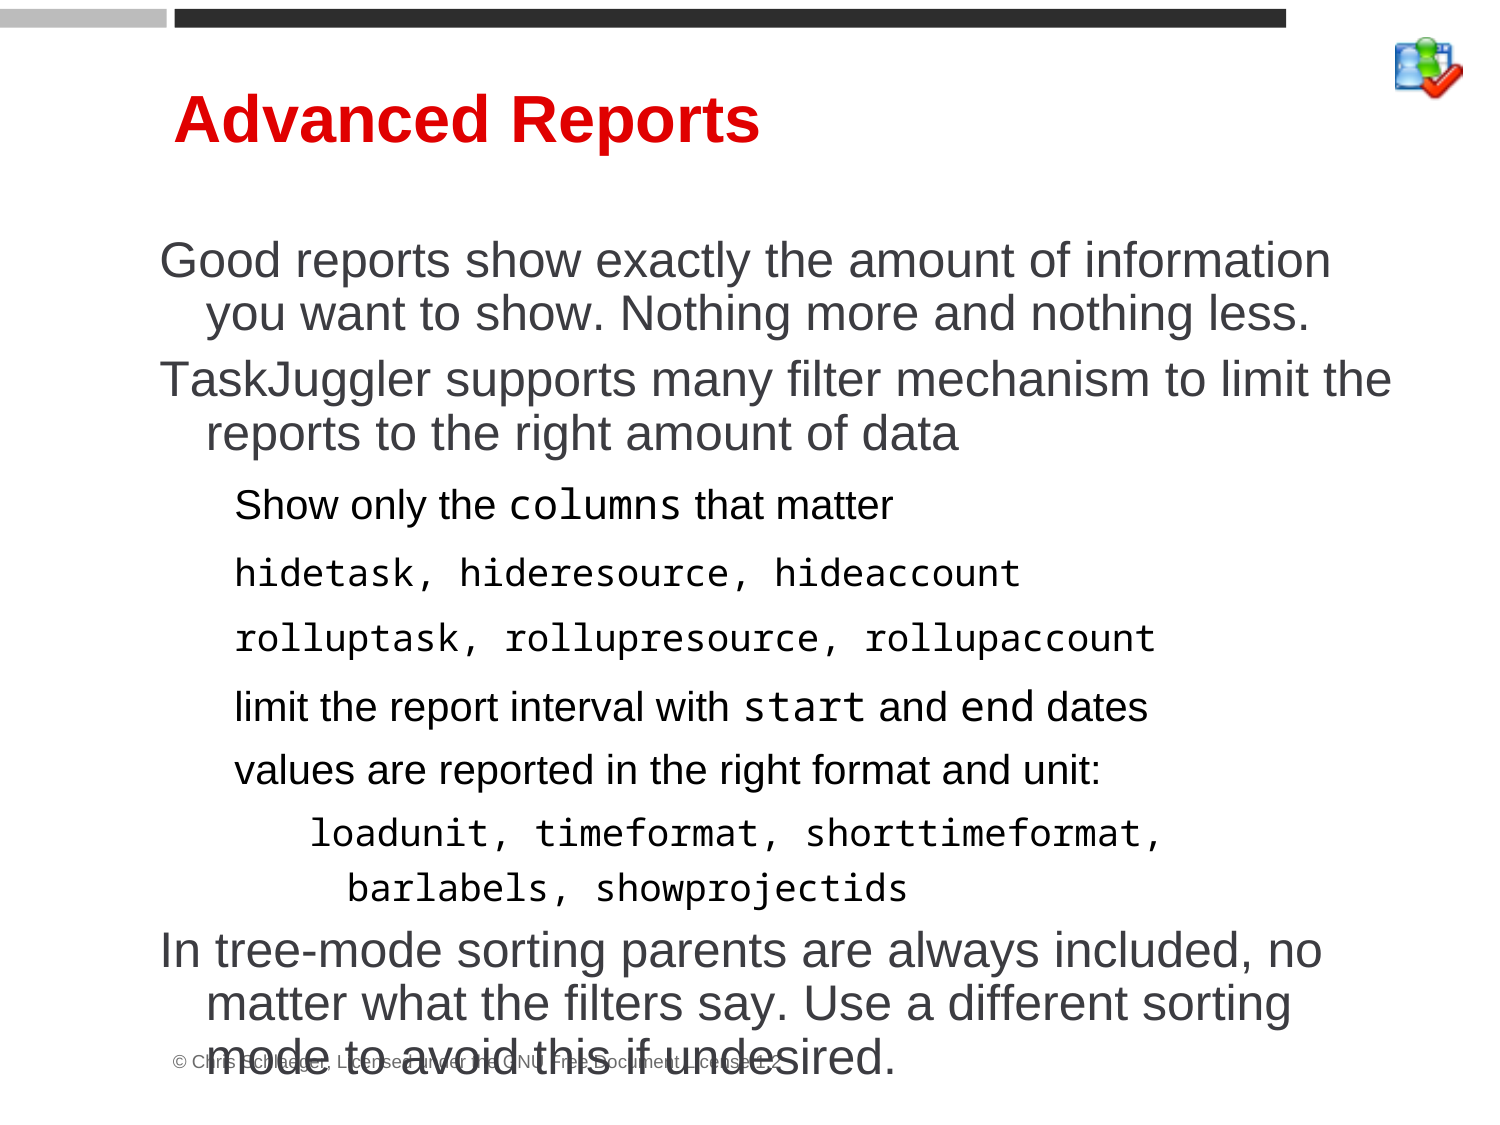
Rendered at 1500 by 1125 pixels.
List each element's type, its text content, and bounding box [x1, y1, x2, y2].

title Advanced Reports [173, 41, 1395, 205]
list Good reports show exactly the amount of information you want to show. Nothing more and nothing less. TaskJuggler supports many filter mechanism to limit the reports to the right amount of data Show only the columns that matter hidetask, hideresource, hideaccount rolluptask, rollupresource, rollupaccount limit the report interval with start and end dates values are reported in the right format and unit: loadunit, timeformat, shorttimeformat, barlabels, showprojectids In tree-mode sorting parents are always included, no matter what the filters say. Use a different sorting mode to avoid this if undesired. [159, 234, 1395, 1125]
picture [1395, 37, 1463, 105]
